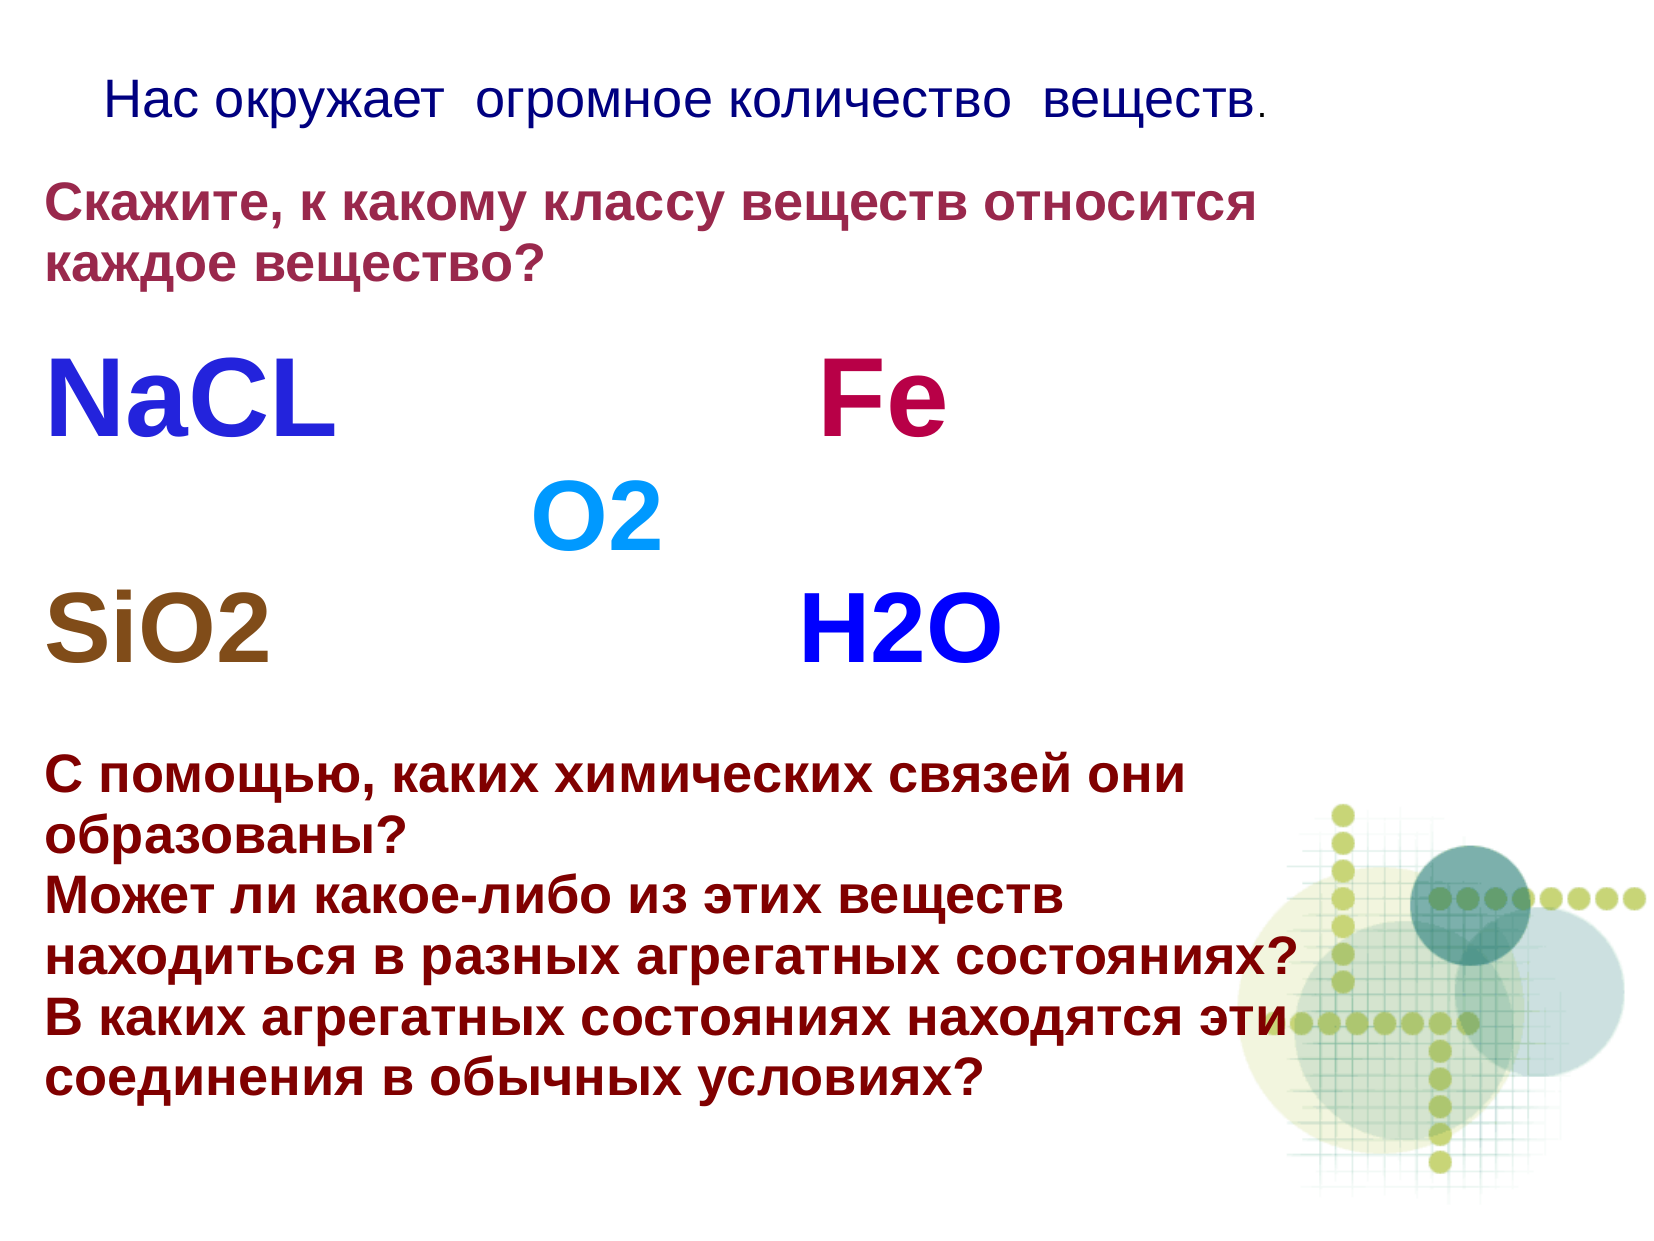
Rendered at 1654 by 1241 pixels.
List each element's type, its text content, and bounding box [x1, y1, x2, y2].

picture [1224, 792, 1654, 1211]
text_box Скажите, к какому классу веществ относится каждое вещество? NaCL Fe O2 SiO2 H2O С помощью, каких химических связей они образованы? Может ли какое-либо из этих веществ находиться в разных агрегатных состояниях? В каких агрегатных состояниях находятся эти соединения в обычных условиях? [29, 164, 1328, 1128]
text_box Нас окружает огромное количество веществ. [88, 61, 1427, 178]
